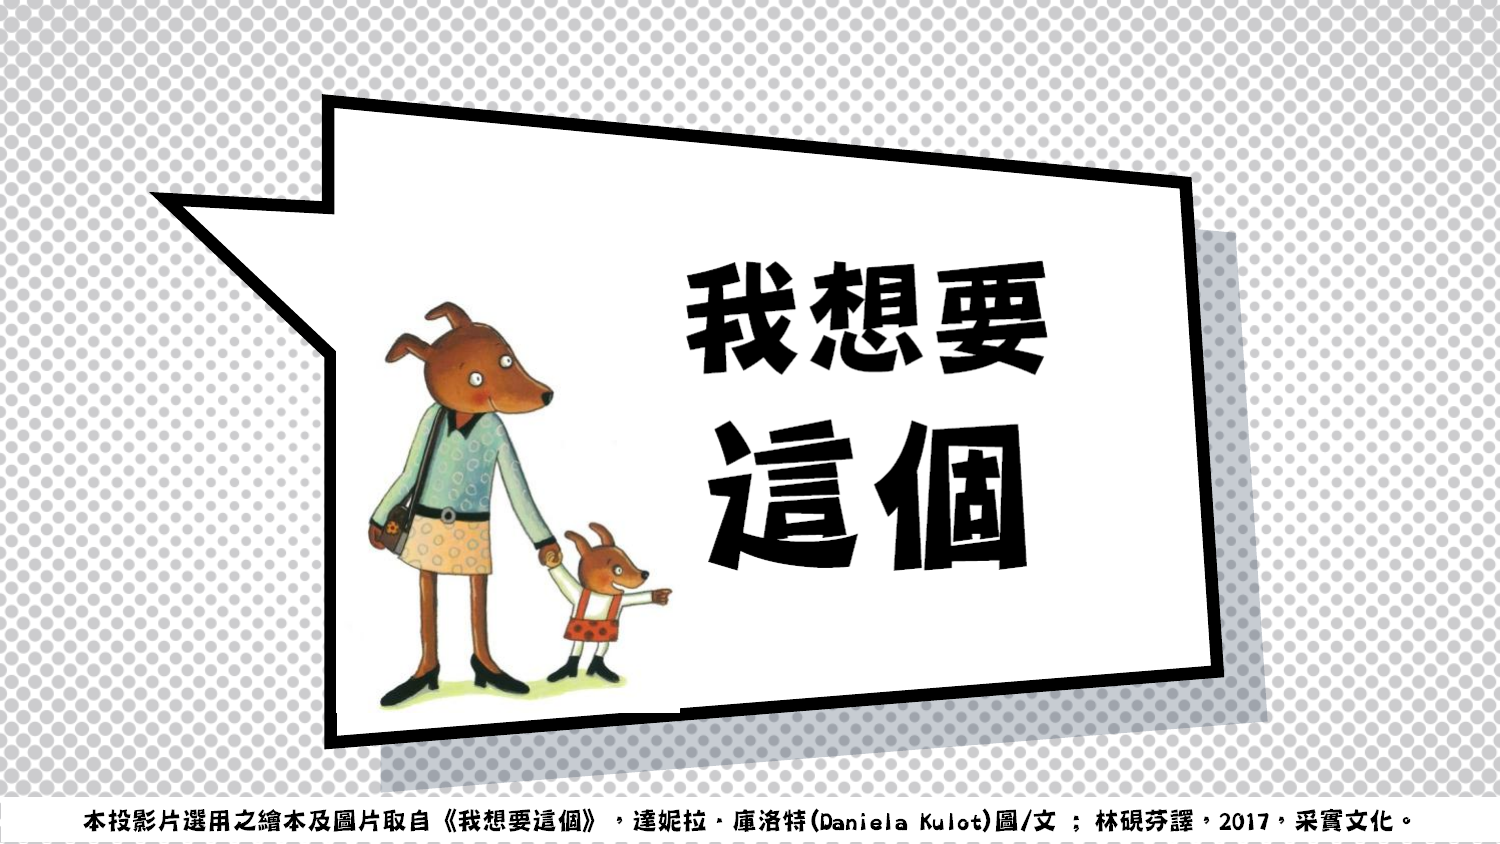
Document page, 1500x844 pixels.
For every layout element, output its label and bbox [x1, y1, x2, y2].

picture [336, 197, 1140, 713]
picture [0, 796, 1500, 844]
